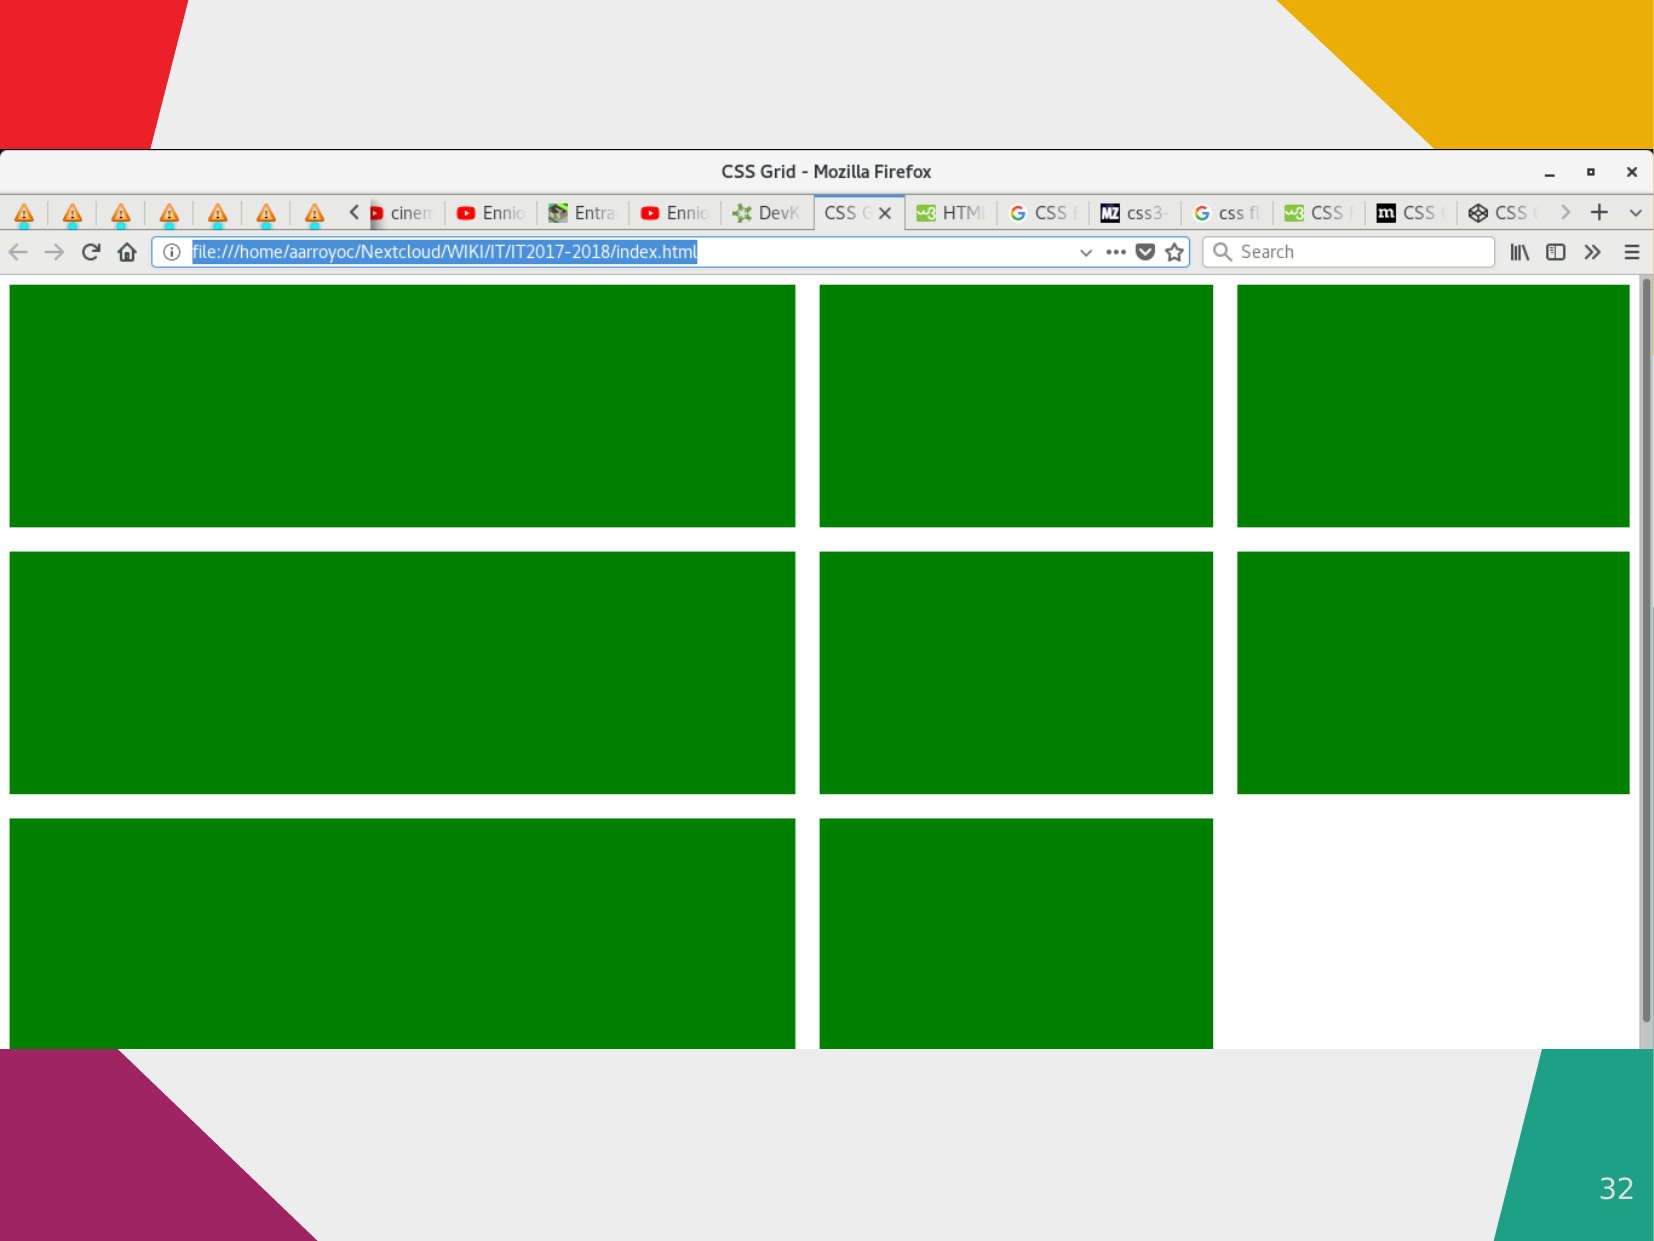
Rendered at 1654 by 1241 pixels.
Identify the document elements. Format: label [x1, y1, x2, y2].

picture [0, 149, 1654, 1049]
